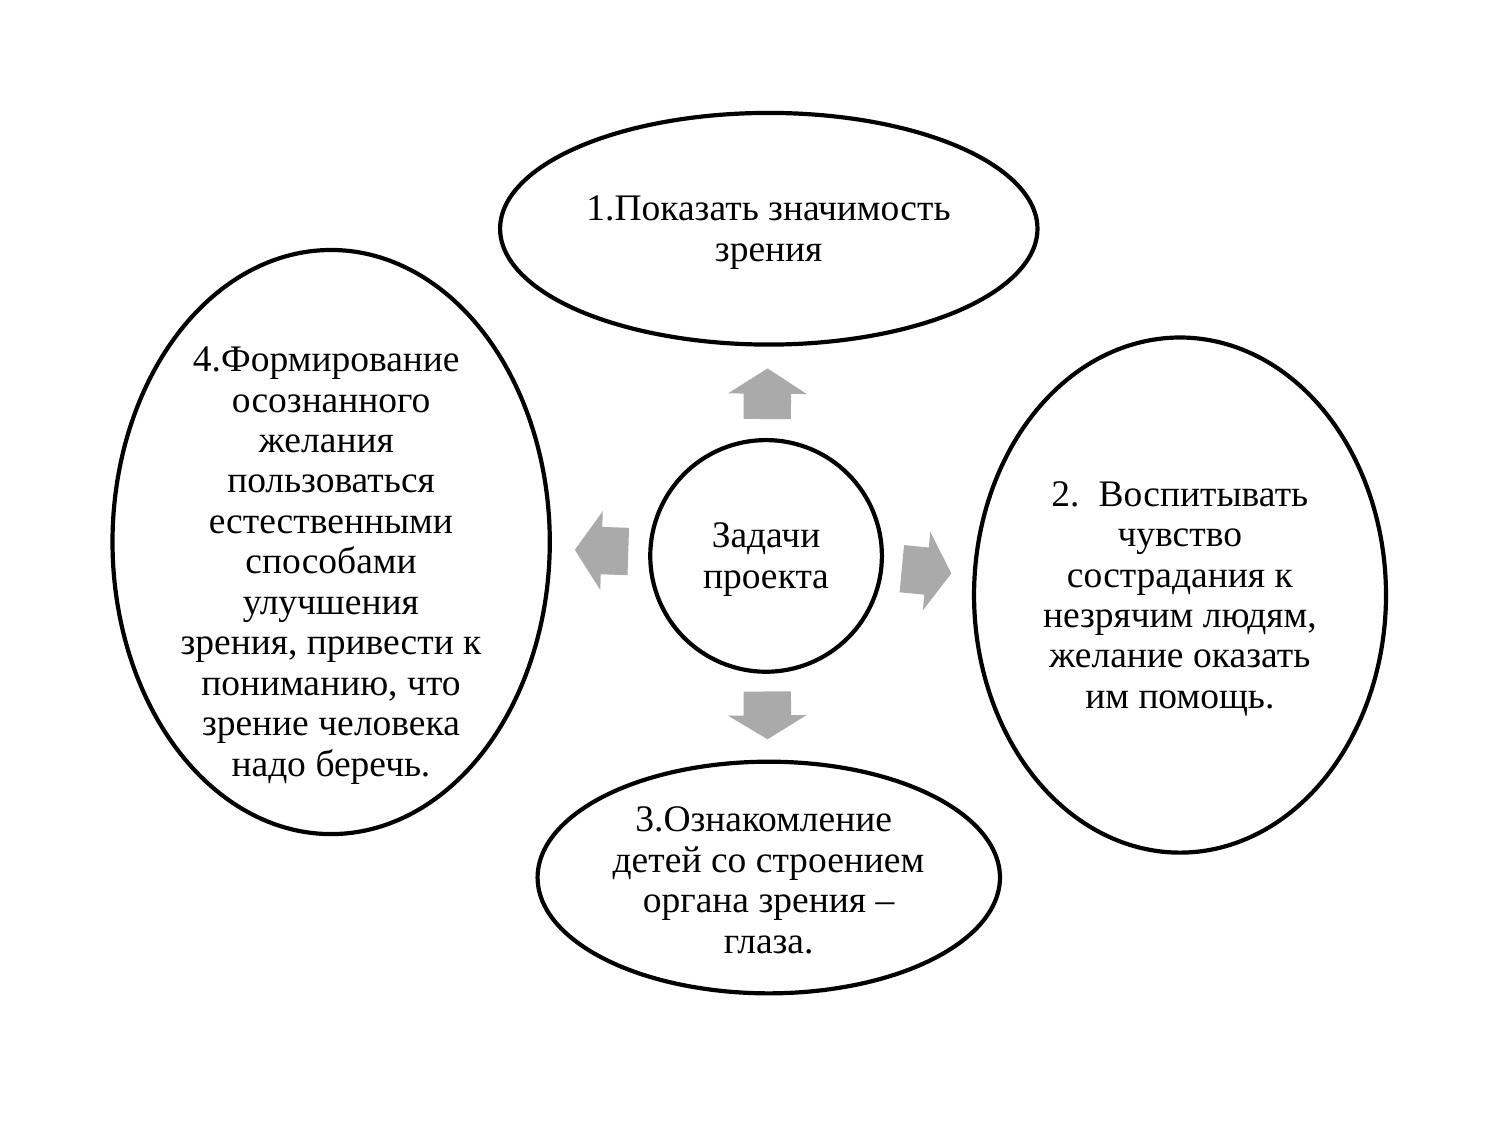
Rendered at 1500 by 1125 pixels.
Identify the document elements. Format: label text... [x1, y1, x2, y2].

text_box [728, 368, 807, 420]
text_box [727, 691, 807, 740]
text_box 1.Показать значимость зрения [500, 112, 1038, 345]
text_box 2. Воспитывать чувство сострадания к незрячим людям, желание оказать им помощь. [974, 337, 1387, 853]
text_box [899, 531, 952, 611]
text_box Задачи проекта [650, 440, 882, 672]
text_box [574, 511, 630, 591]
text_box 3.Ознакомление детей со строением органа зрения – глаза. [537, 761, 1000, 994]
text_box 4.Формирование осознанного желания пользоваться естественными способами улучшения зрения, привести к пониманию, что зрение человека надо беречь. [112, 249, 550, 835]
